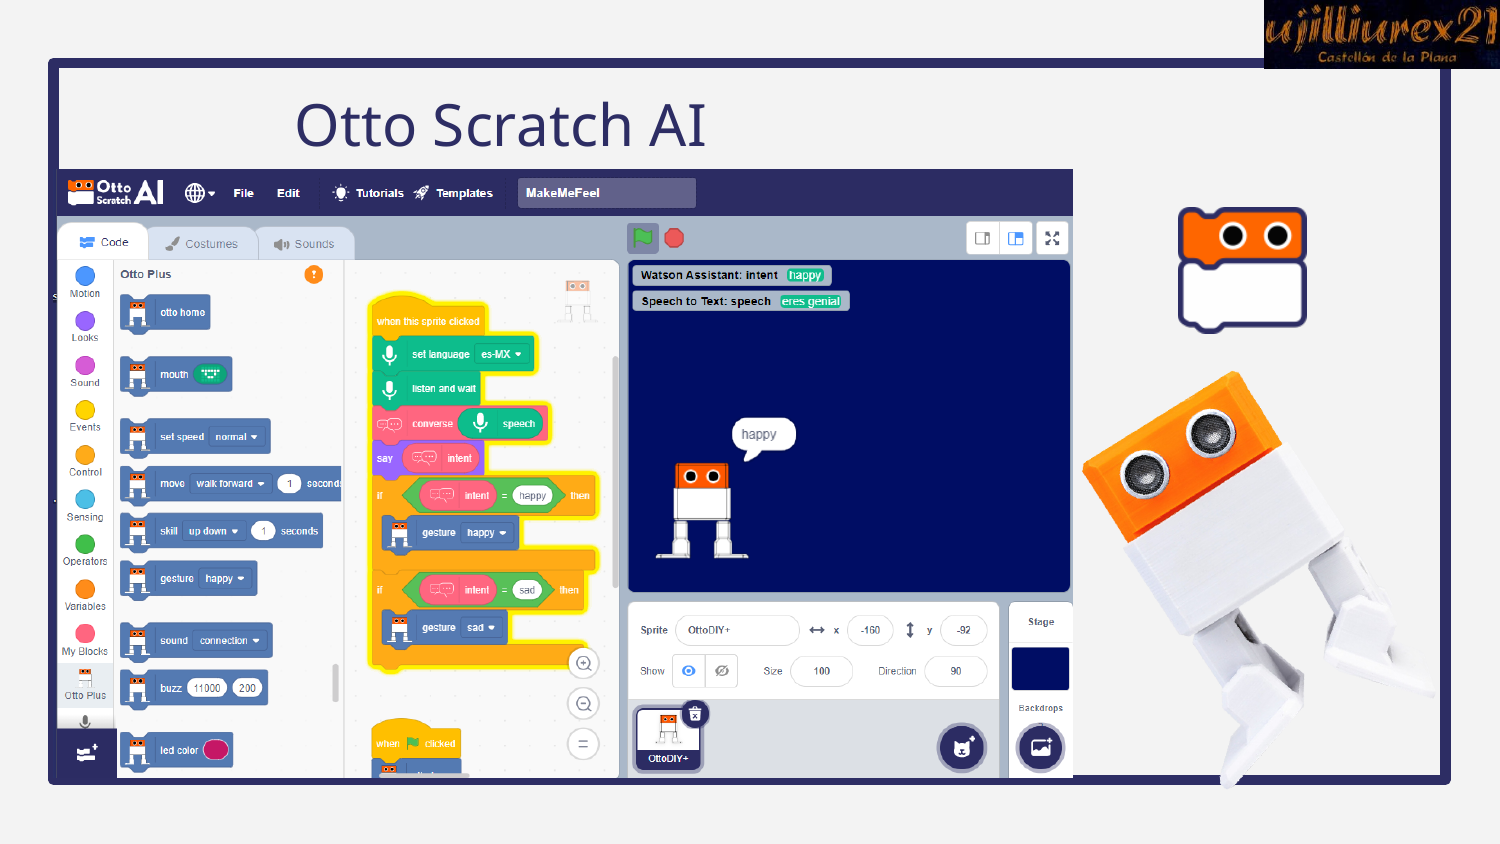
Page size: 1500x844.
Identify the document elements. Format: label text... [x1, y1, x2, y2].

picture [1264, 0, 1500, 69]
picture [53, 169, 1500, 844]
title Otto Scratch AI [279, 72, 1421, 167]
